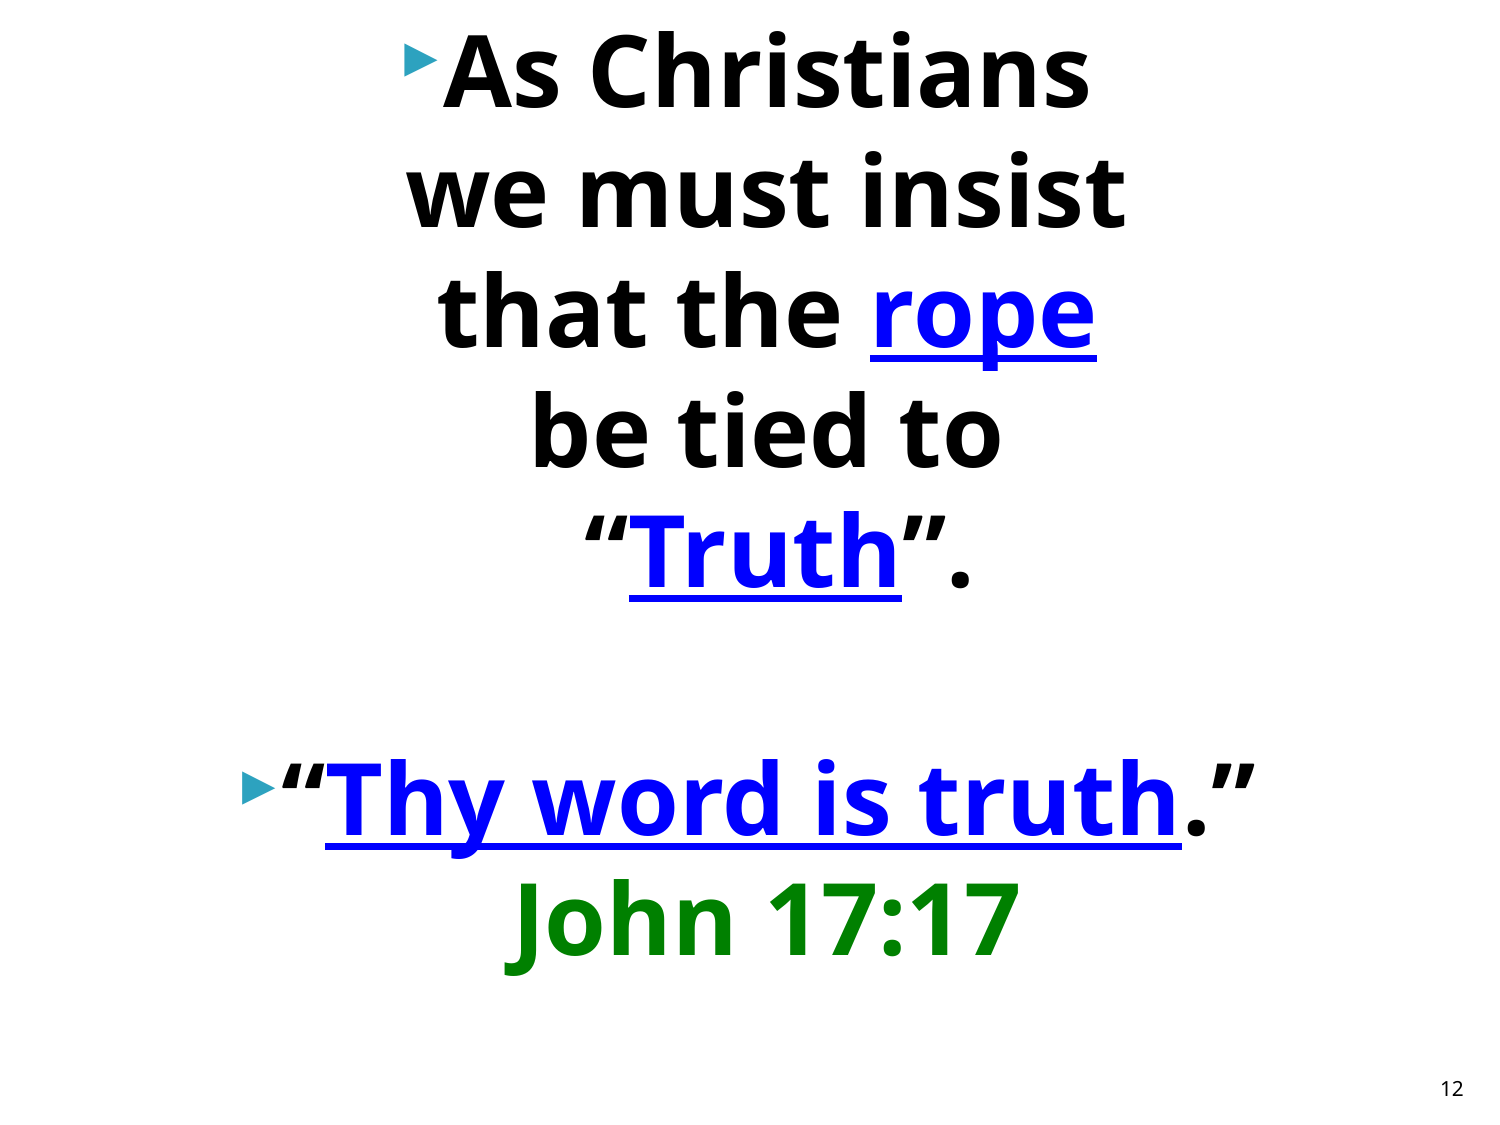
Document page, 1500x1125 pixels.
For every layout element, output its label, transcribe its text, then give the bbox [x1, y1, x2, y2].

list As Christians we must insist that the rope be tied to “Truth”. “Thy word is truth.” John 17:17 [0, 0, 1500, 1125]
slide_number <number> [1418, 1051, 1479, 1112]
